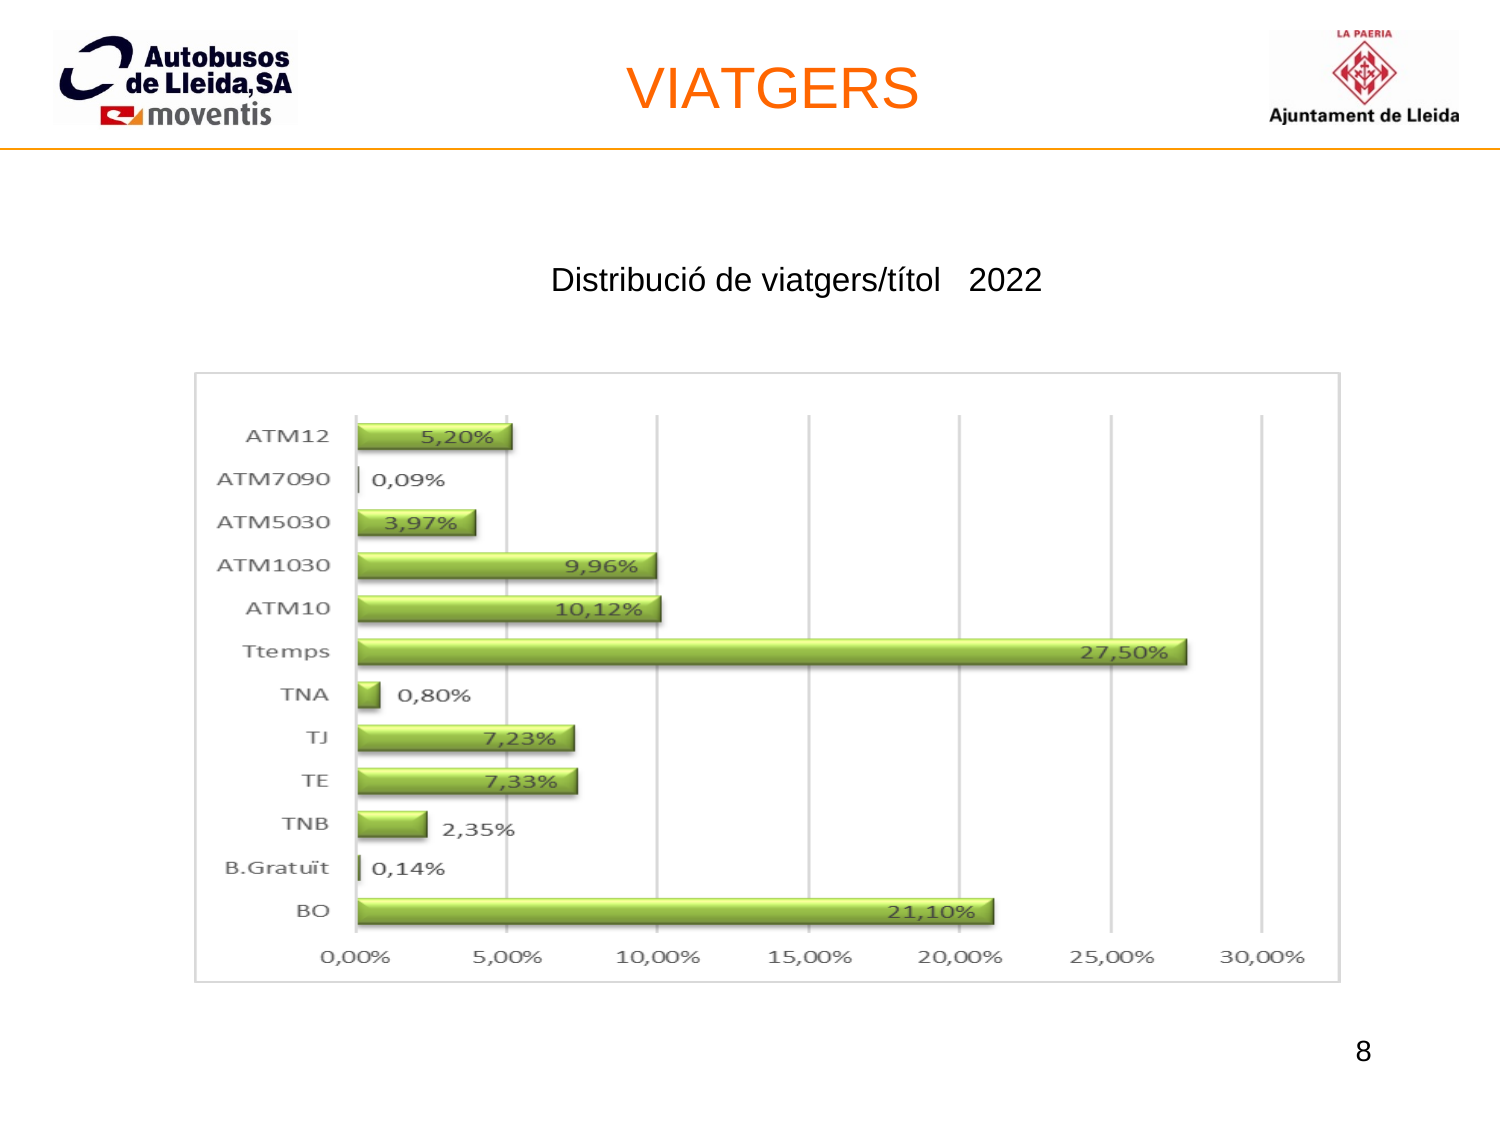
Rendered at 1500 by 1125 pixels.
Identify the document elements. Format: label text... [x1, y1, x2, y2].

text_box VIATGERS [454, 42, 1093, 114]
text_box 8 [1340, 1024, 1426, 1103]
picture [194, 372, 1341, 984]
text_box Distribució de viatgers/títol 2022 [360, 242, 1235, 314]
